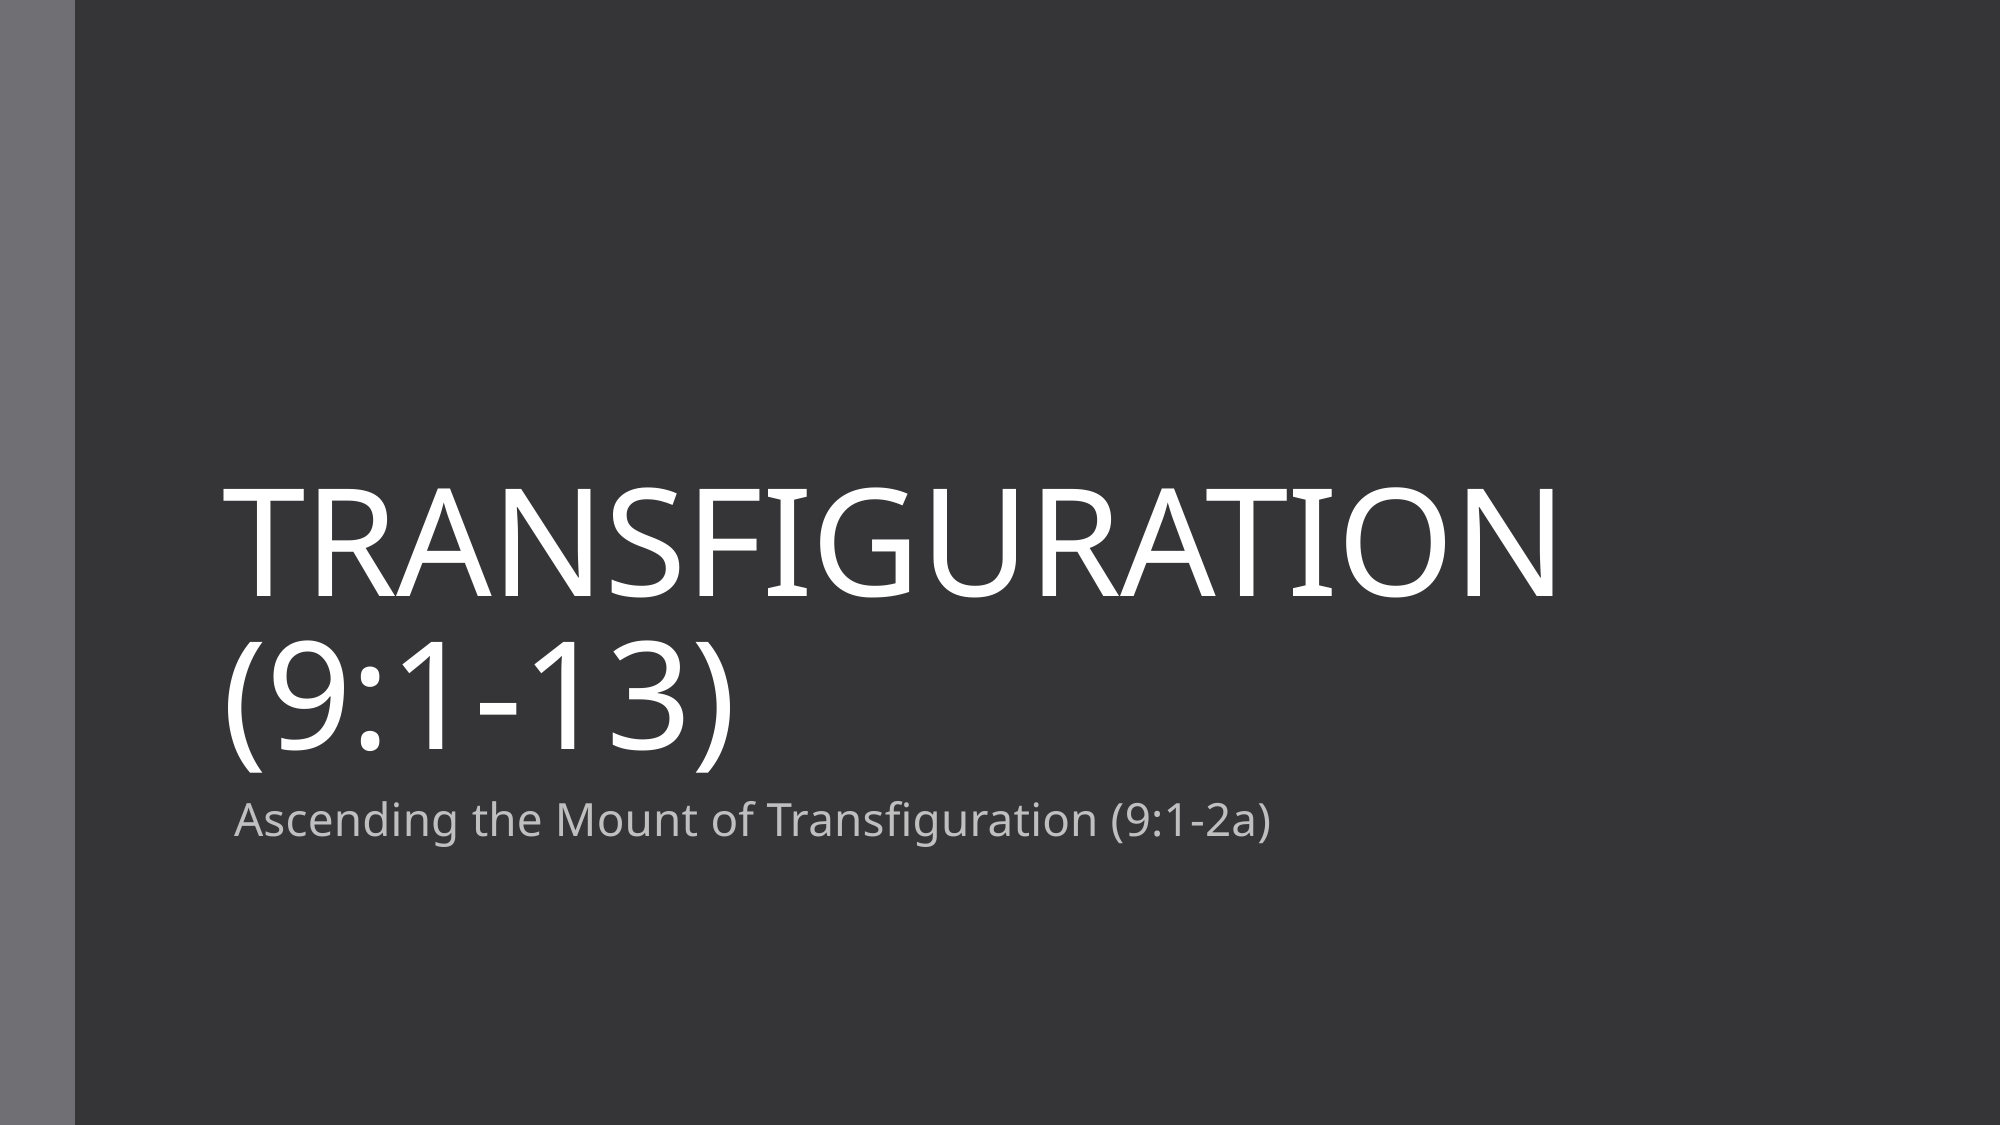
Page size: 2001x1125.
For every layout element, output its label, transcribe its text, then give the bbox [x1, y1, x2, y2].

subtitle Ascending the Mount of Transfiguration (9:1-2a) [206, 787, 1752, 1066]
title TRANSFIGURATION (9:1-13) [206, 124, 1752, 787]
